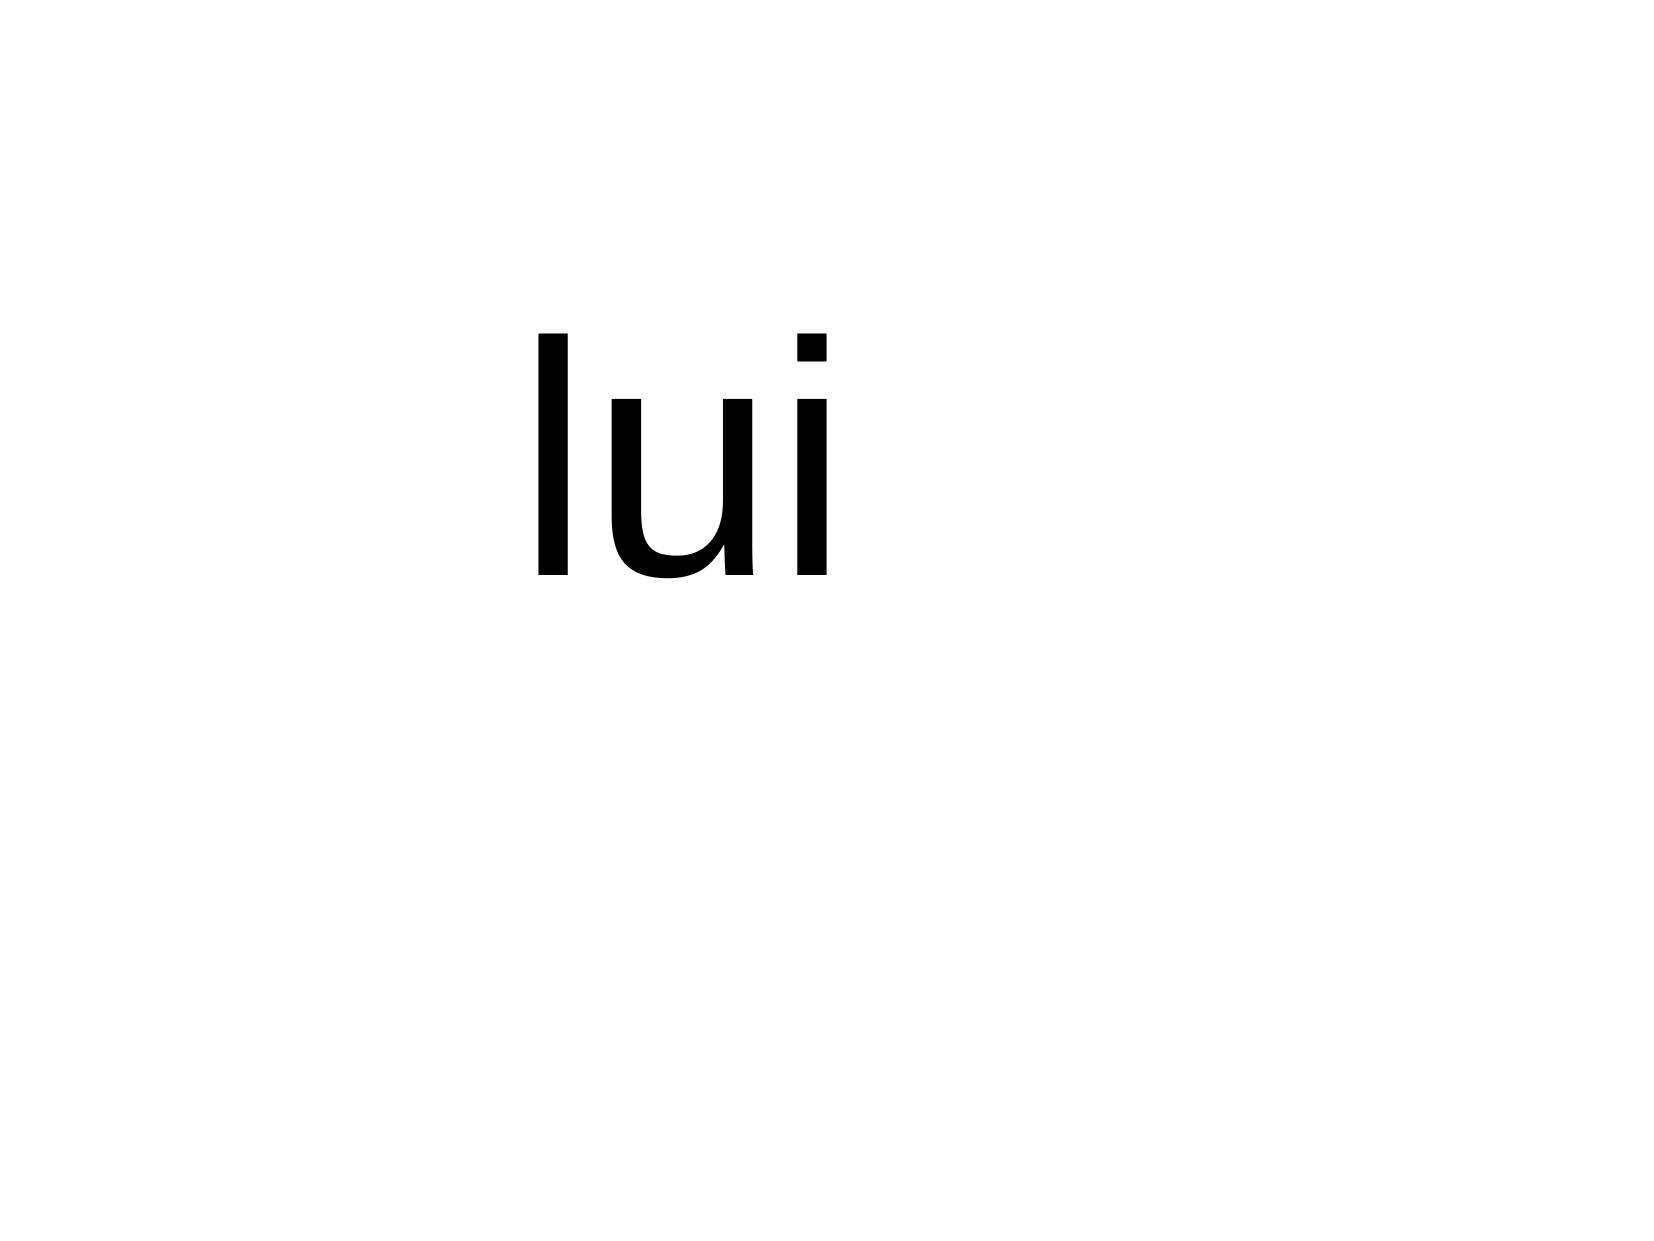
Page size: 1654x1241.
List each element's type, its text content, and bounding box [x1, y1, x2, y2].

text_box lui [501, 265, 1447, 653]
